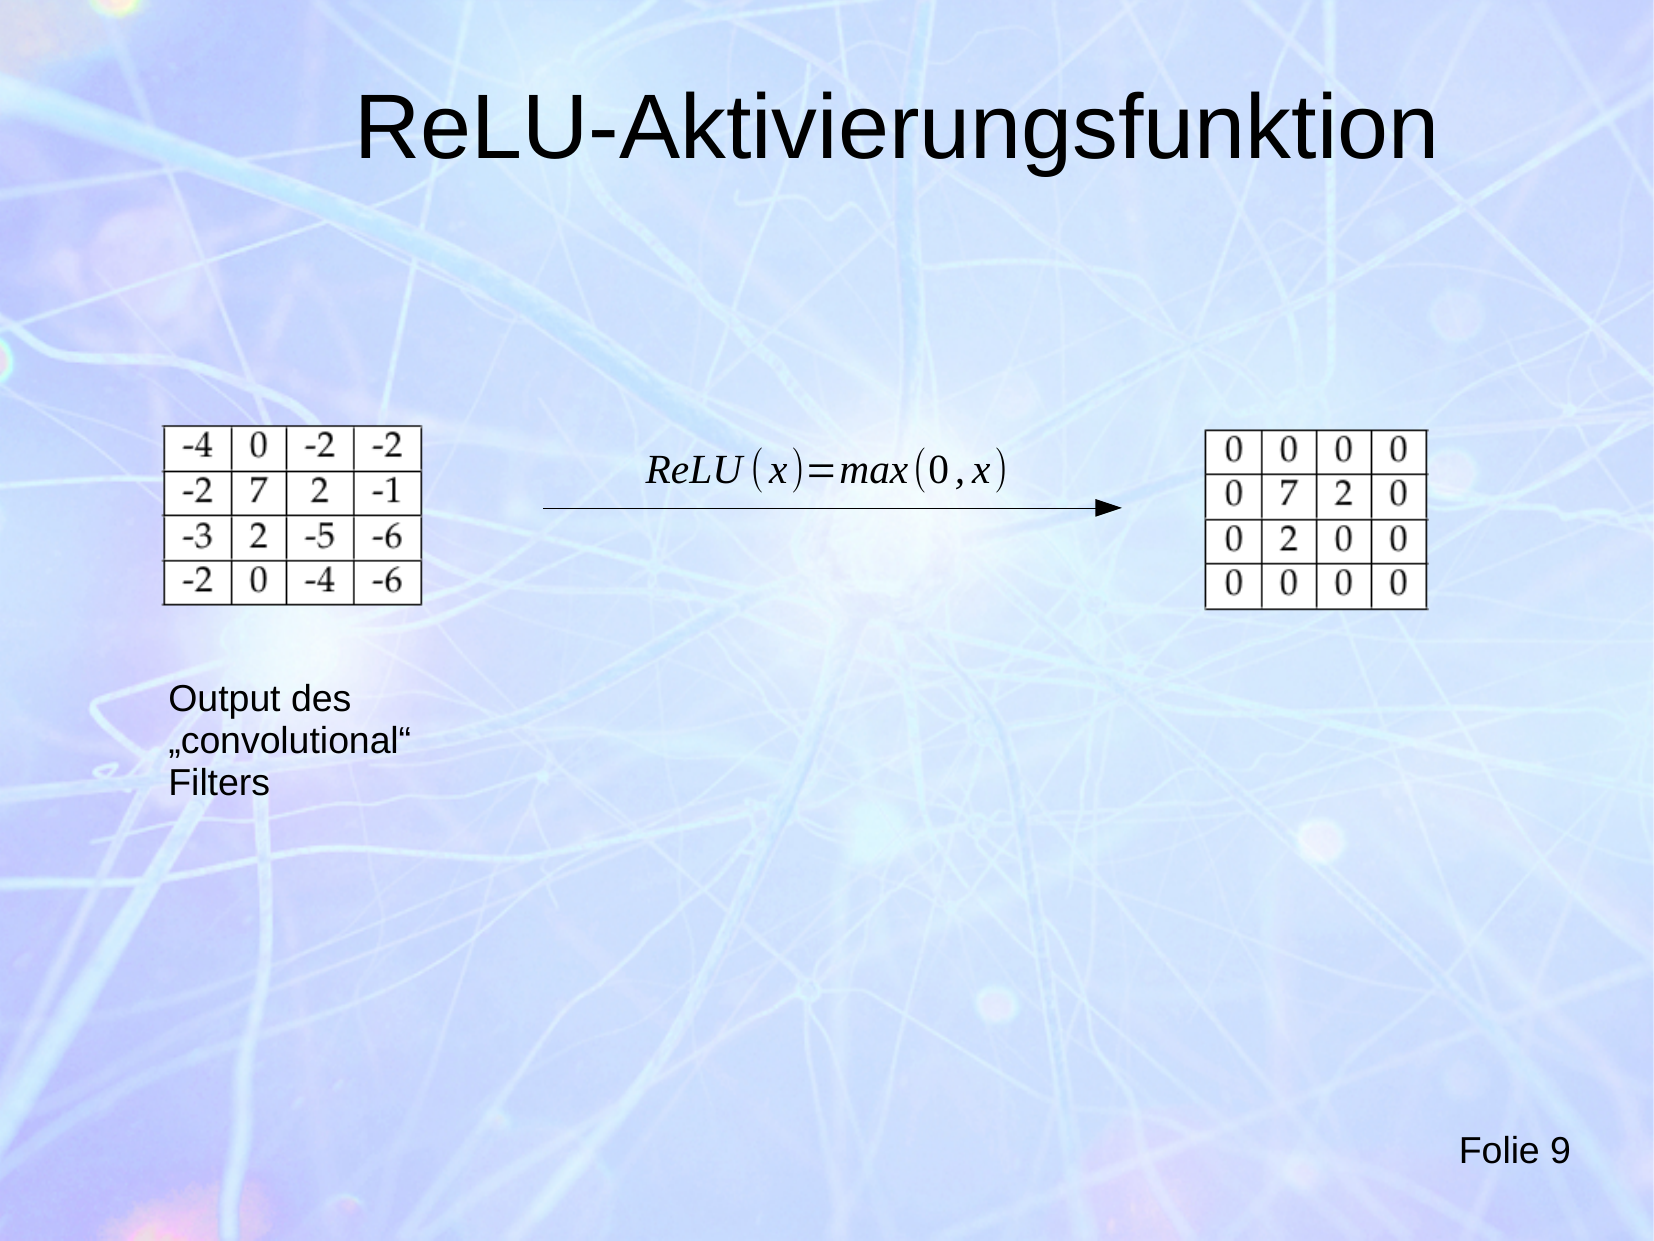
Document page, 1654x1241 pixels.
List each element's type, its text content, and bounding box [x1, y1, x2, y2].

picture [0, 0, 1654, 1241]
chart [637, 445, 1015, 497]
text_box Output des „convolutional“ Filters [153, 669, 449, 811]
title ReLU-Aktivierungsfunktion [236, 23, 1560, 231]
